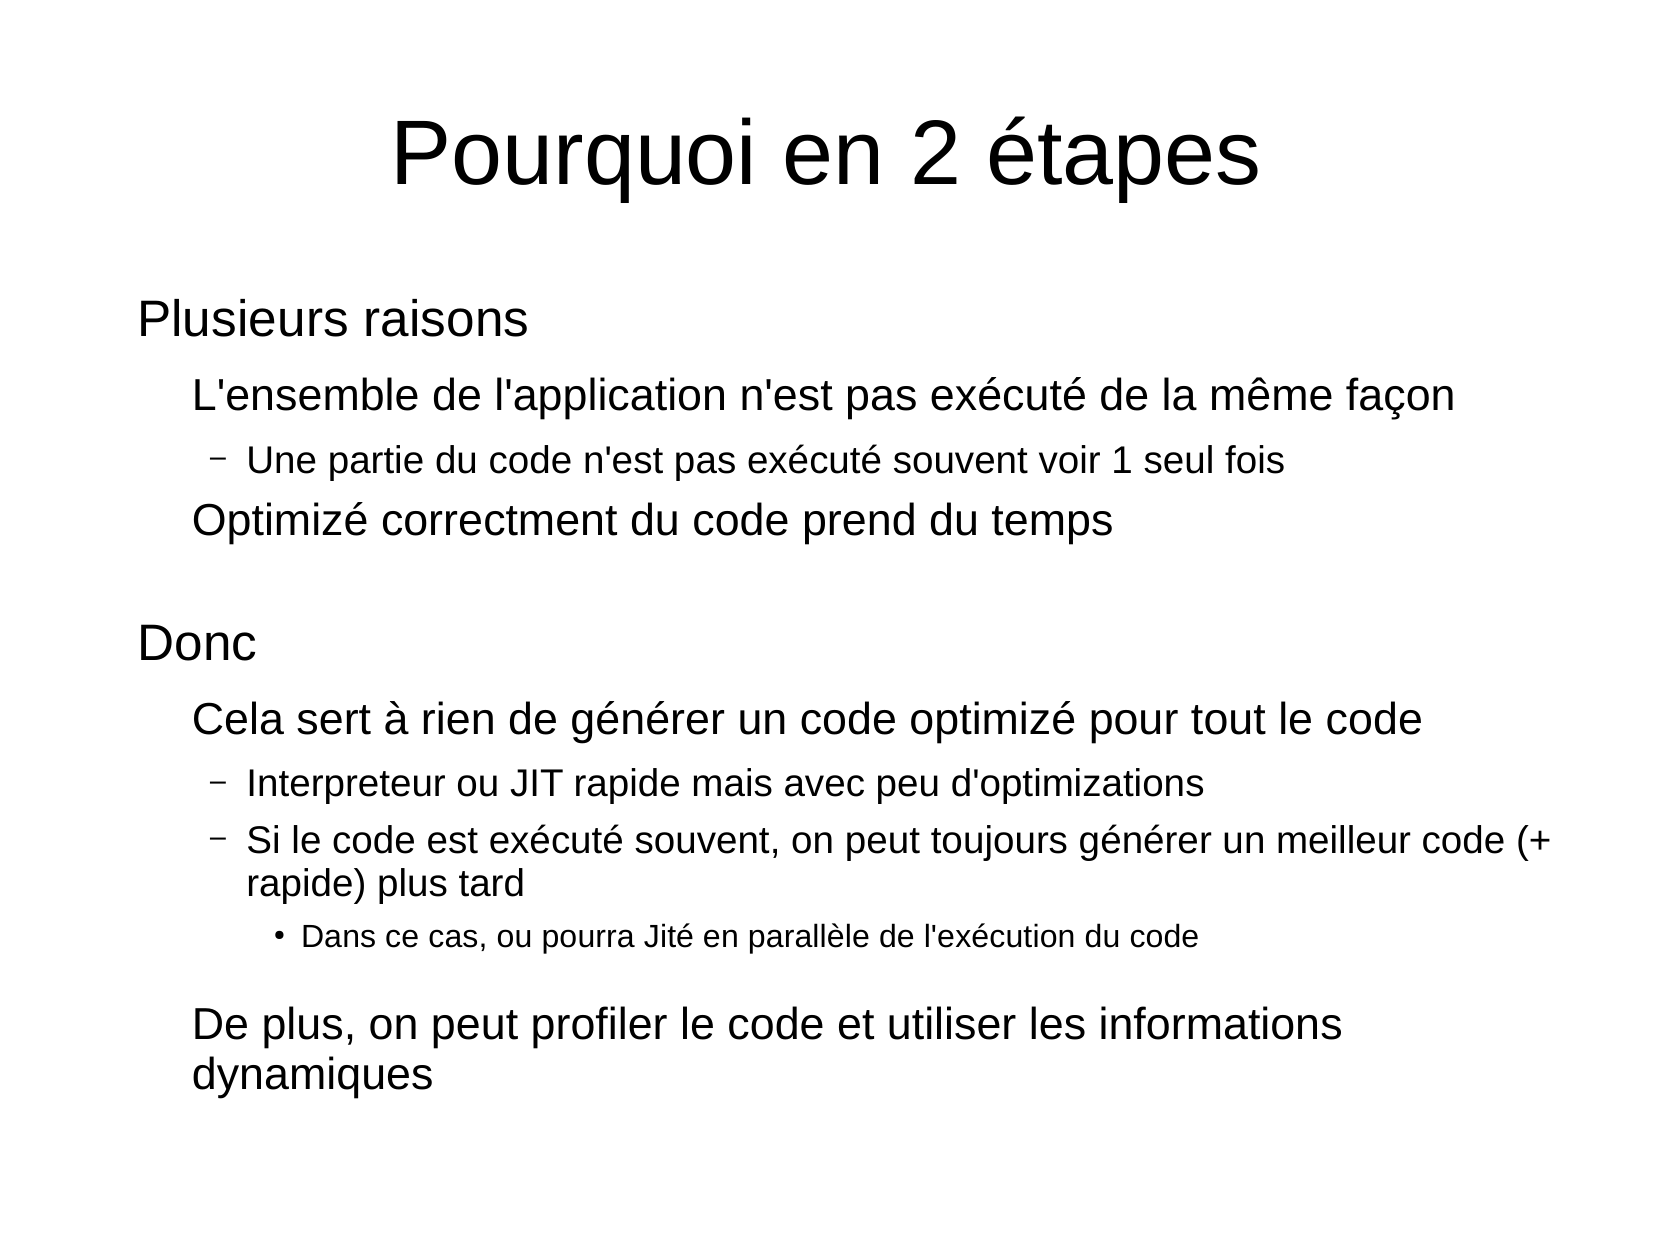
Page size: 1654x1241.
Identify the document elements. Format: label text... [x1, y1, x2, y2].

list Plusieurs raisons L'ensemble de l'application n'est pas exécuté de la même façon Une partie du code n'est pas exécuté souvent voir 1 seul fois Optimizé correctment du code prend du temps Donc Cela sert à rien de générer un code optimizé pour tout le code Interpreteur ou JIT rapide mais avec peu d'optimizations Si le code est exécuté souvent, on peut toujours générer un meilleur code (+ rapide) plus tard Dans ce cas, ou pourra Jité en parallèle de l'exécution du code De plus, on peut profiler le code et utiliser les informations dynamiques [82, 290, 1571, 1109]
title Pourquoi en 2 étapes [82, 49, 1571, 257]
